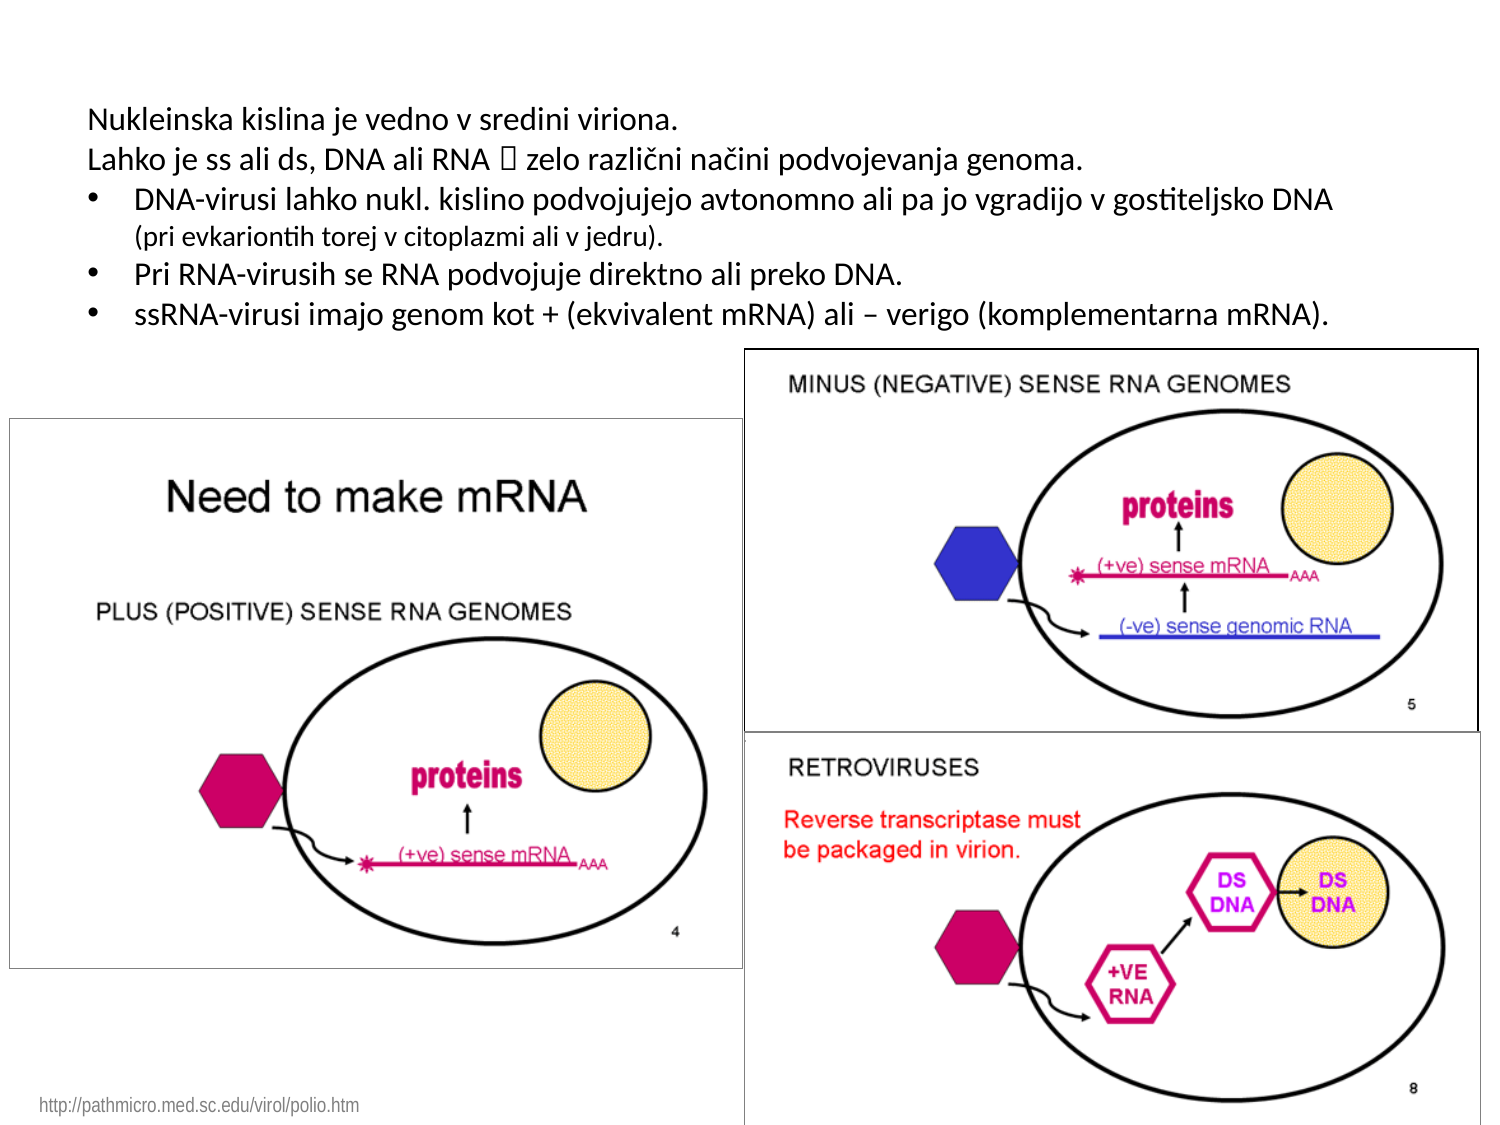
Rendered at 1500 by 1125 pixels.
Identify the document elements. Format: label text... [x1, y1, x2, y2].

picture [745, 350, 1478, 731]
text_box Nukleinska kislina je vedno v sredini viriona. Lahko je ss ali ds, DNA ali RNA  zelo različni načini podvojevanja genoma. DNA-virusi lahko nukl. kislino podvojujejo avtonomno ali pa jo vgradijo v gostiteljsko DNA (pri evkariontih torej v citoplazmi ali v jedru). Pri RNA-virusih se RNA podvojuje direktno ali preko DNA. ssRNA-virusi imajo genom kot + (ekvivalent mRNA) ali – verigo (komplementarna mRNA). [72, 90, 1350, 420]
text_box http://pathmicro.med.sc.edu/virol/polio.htm [24, 1084, 375, 1125]
picture [10, 419, 742, 968]
picture [745, 732, 1480, 1125]
